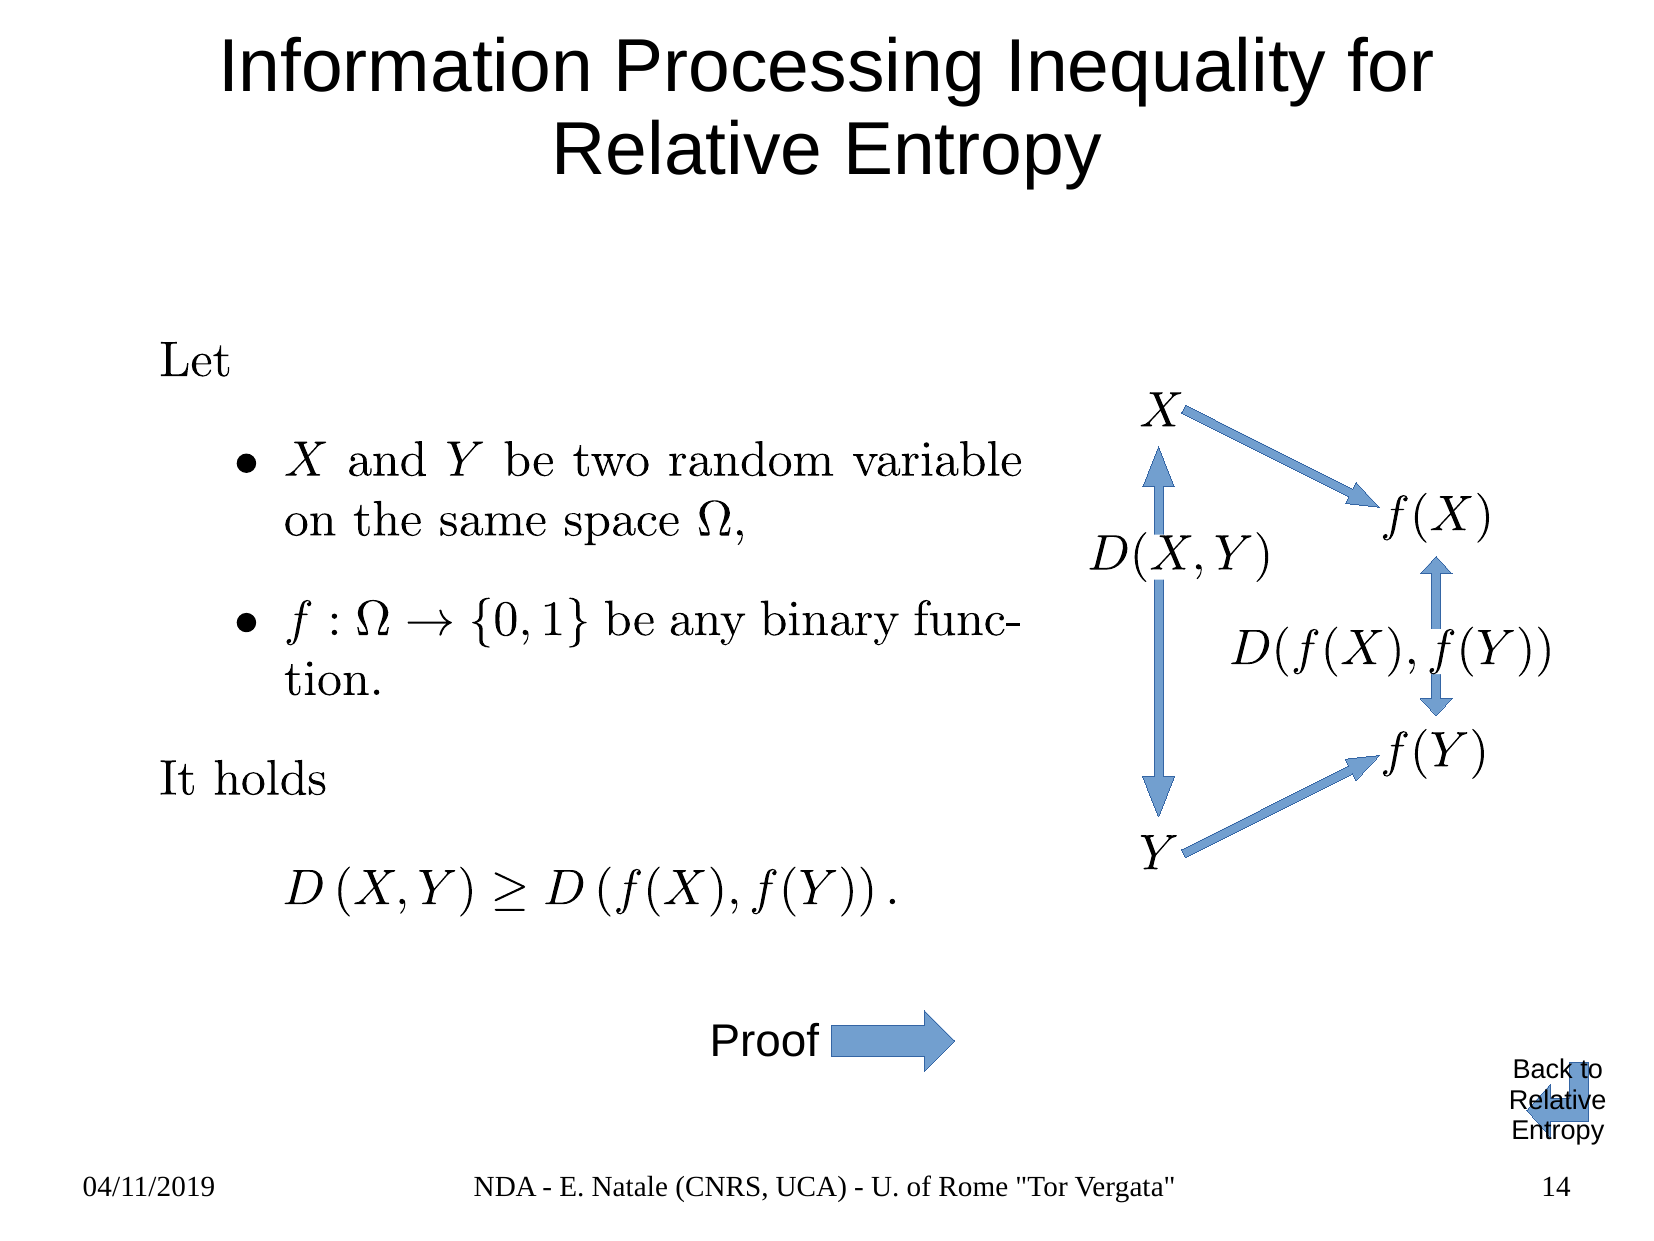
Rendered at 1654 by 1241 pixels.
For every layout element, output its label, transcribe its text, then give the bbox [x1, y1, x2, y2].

text_box [1089, 446, 1269, 817]
text_box [1181, 755, 1380, 858]
text_box [1382, 492, 1490, 543]
text_box [1140, 835, 1177, 870]
text_box [1181, 405, 1380, 508]
title Information Processing Inequality for Relative Entropy [82, 22, 1571, 191]
text_box [1140, 392, 1182, 427]
text_box [1230, 556, 1550, 716]
text_box [1382, 728, 1484, 779]
text_box Proof [694, 1007, 834, 1074]
text_box [834, 1010, 955, 1072]
text_box [160, 341, 1022, 917]
text_box Back to Relative Entropy [1526, 1062, 1589, 1132]
